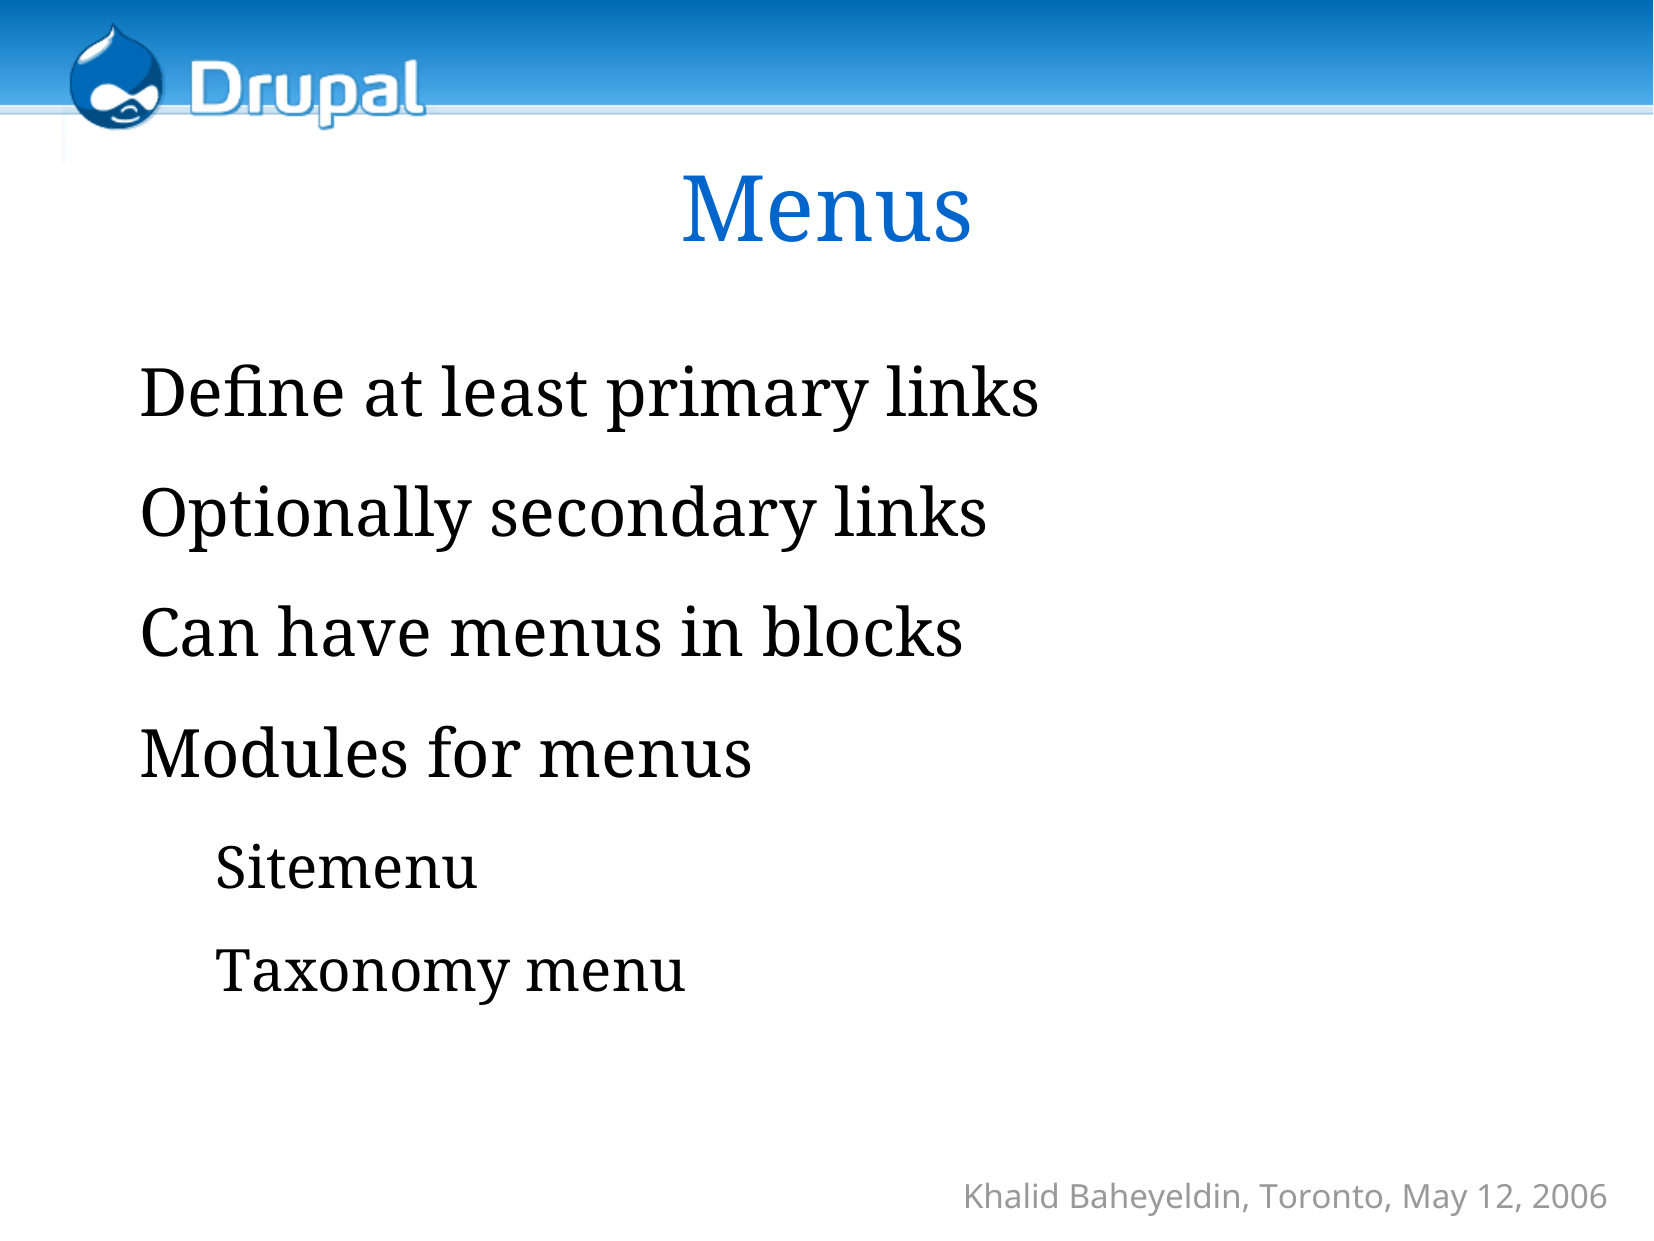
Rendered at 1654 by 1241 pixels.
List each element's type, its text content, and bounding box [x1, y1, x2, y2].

title Menus [121, 102, 1533, 311]
list Define at least primary links Optionally secondary links Can have menus in blocks Modules for menus Sitemenu Taxonomy menu [121, 344, 1533, 1127]
picture [0, 0, 1654, 1241]
